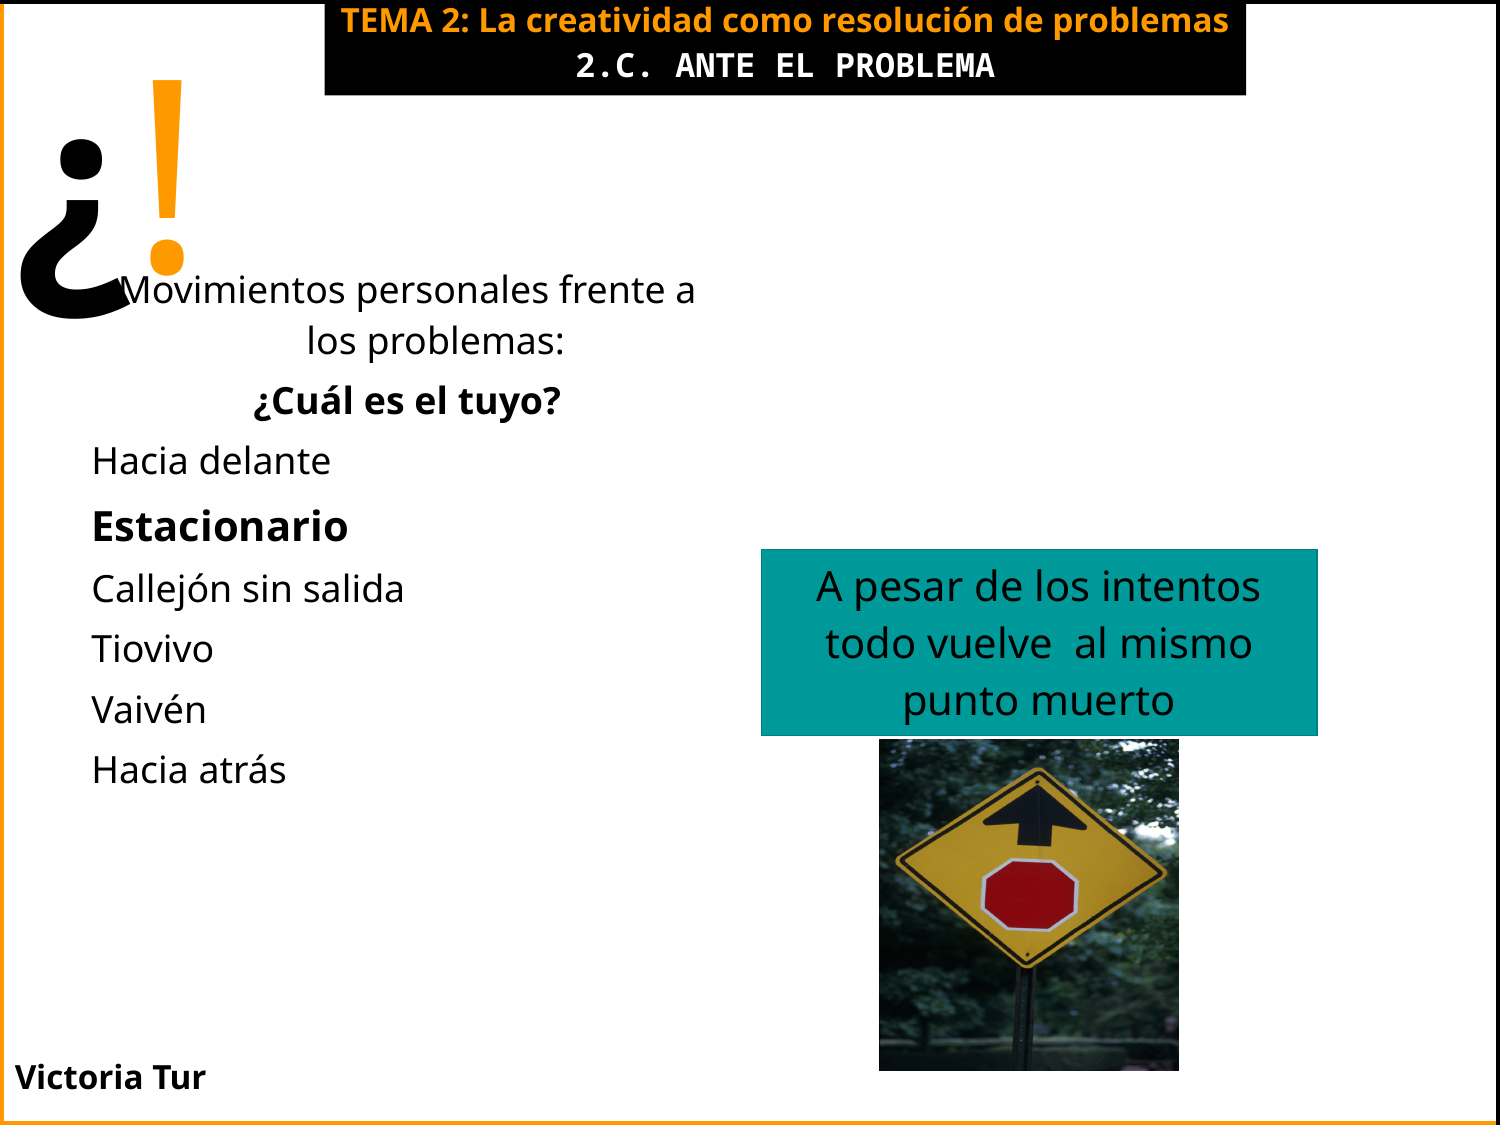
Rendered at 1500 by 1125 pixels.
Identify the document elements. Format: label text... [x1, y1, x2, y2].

picture [879, 739, 1179, 1071]
list Movimientos personales frente a los problemas: ¿Cuál es el tuyo? Hacia delante Estacionario Callejón sin salida Tiovivo Vaivén Hacia atrás [76, 255, 739, 998]
text_box A pesar de los intentos todo vuelve al mismo punto muerto [761, 549, 1317, 736]
